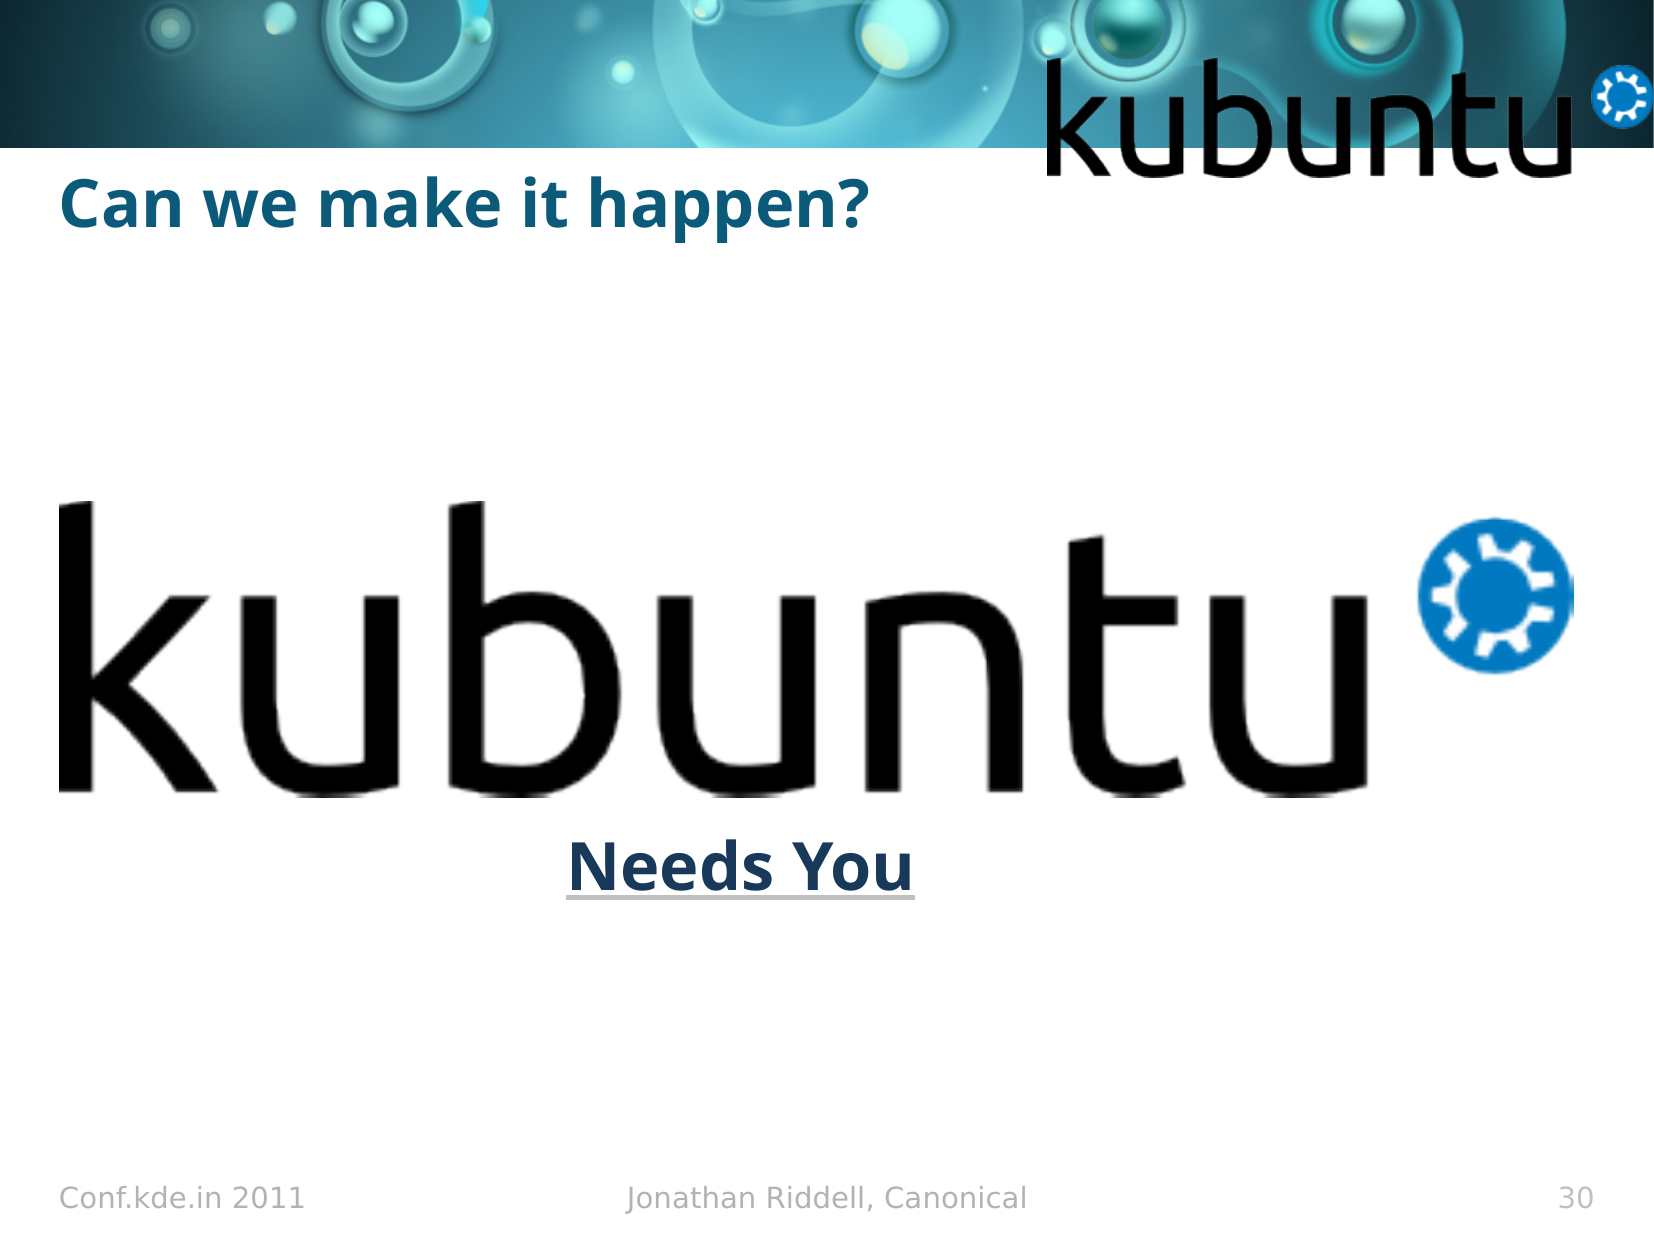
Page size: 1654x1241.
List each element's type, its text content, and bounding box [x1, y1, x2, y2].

picture [0, 0, 1654, 178]
title Can we make it happen? [59, 147, 1595, 257]
picture [59, 501, 1574, 798]
subtitle Needs You [147, 797, 916, 886]
